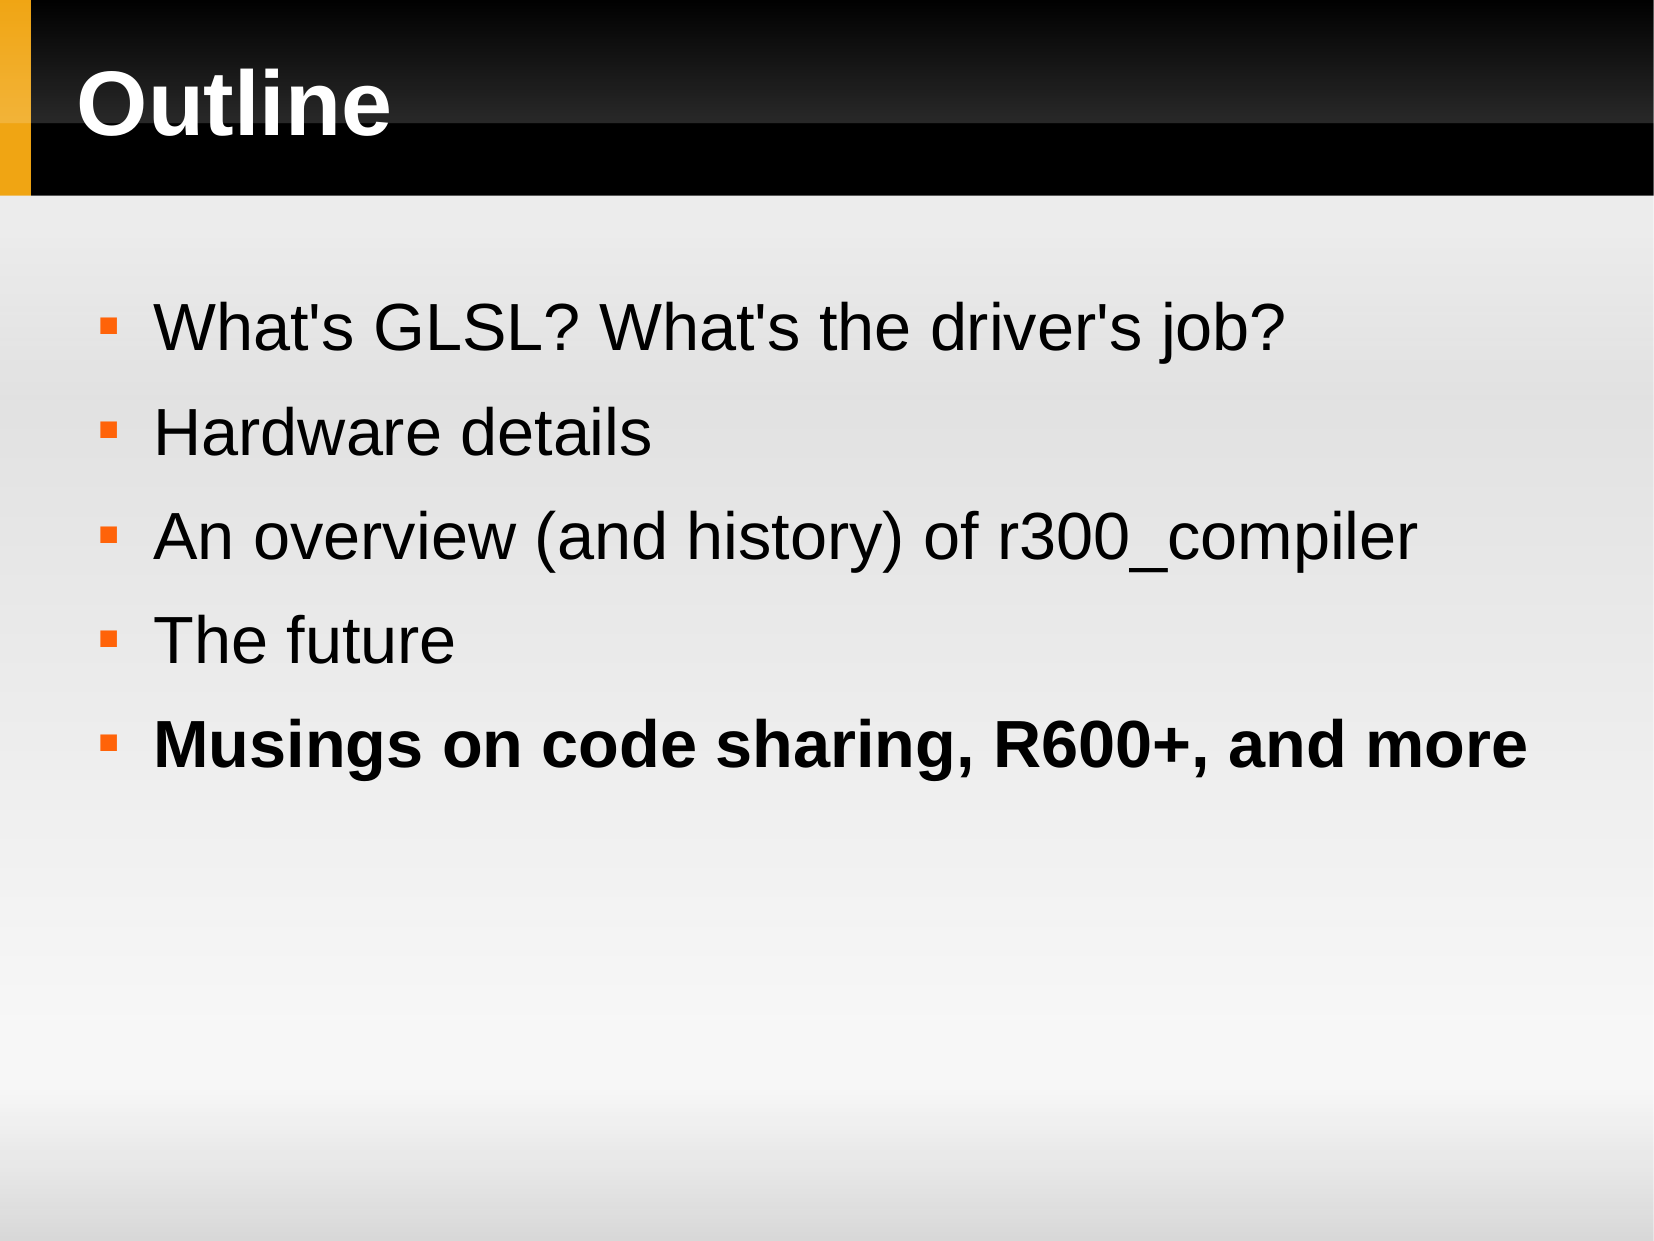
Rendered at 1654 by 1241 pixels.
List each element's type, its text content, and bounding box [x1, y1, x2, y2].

title Outline [76, 0, 1565, 208]
list What's GLSL? What's the driver's job? Hardware details An overview (and history) of r300_compiler The future Musings on code sharing, R600+, and more [82, 290, 1571, 1094]
picture [0, 0, 1654, 1241]
